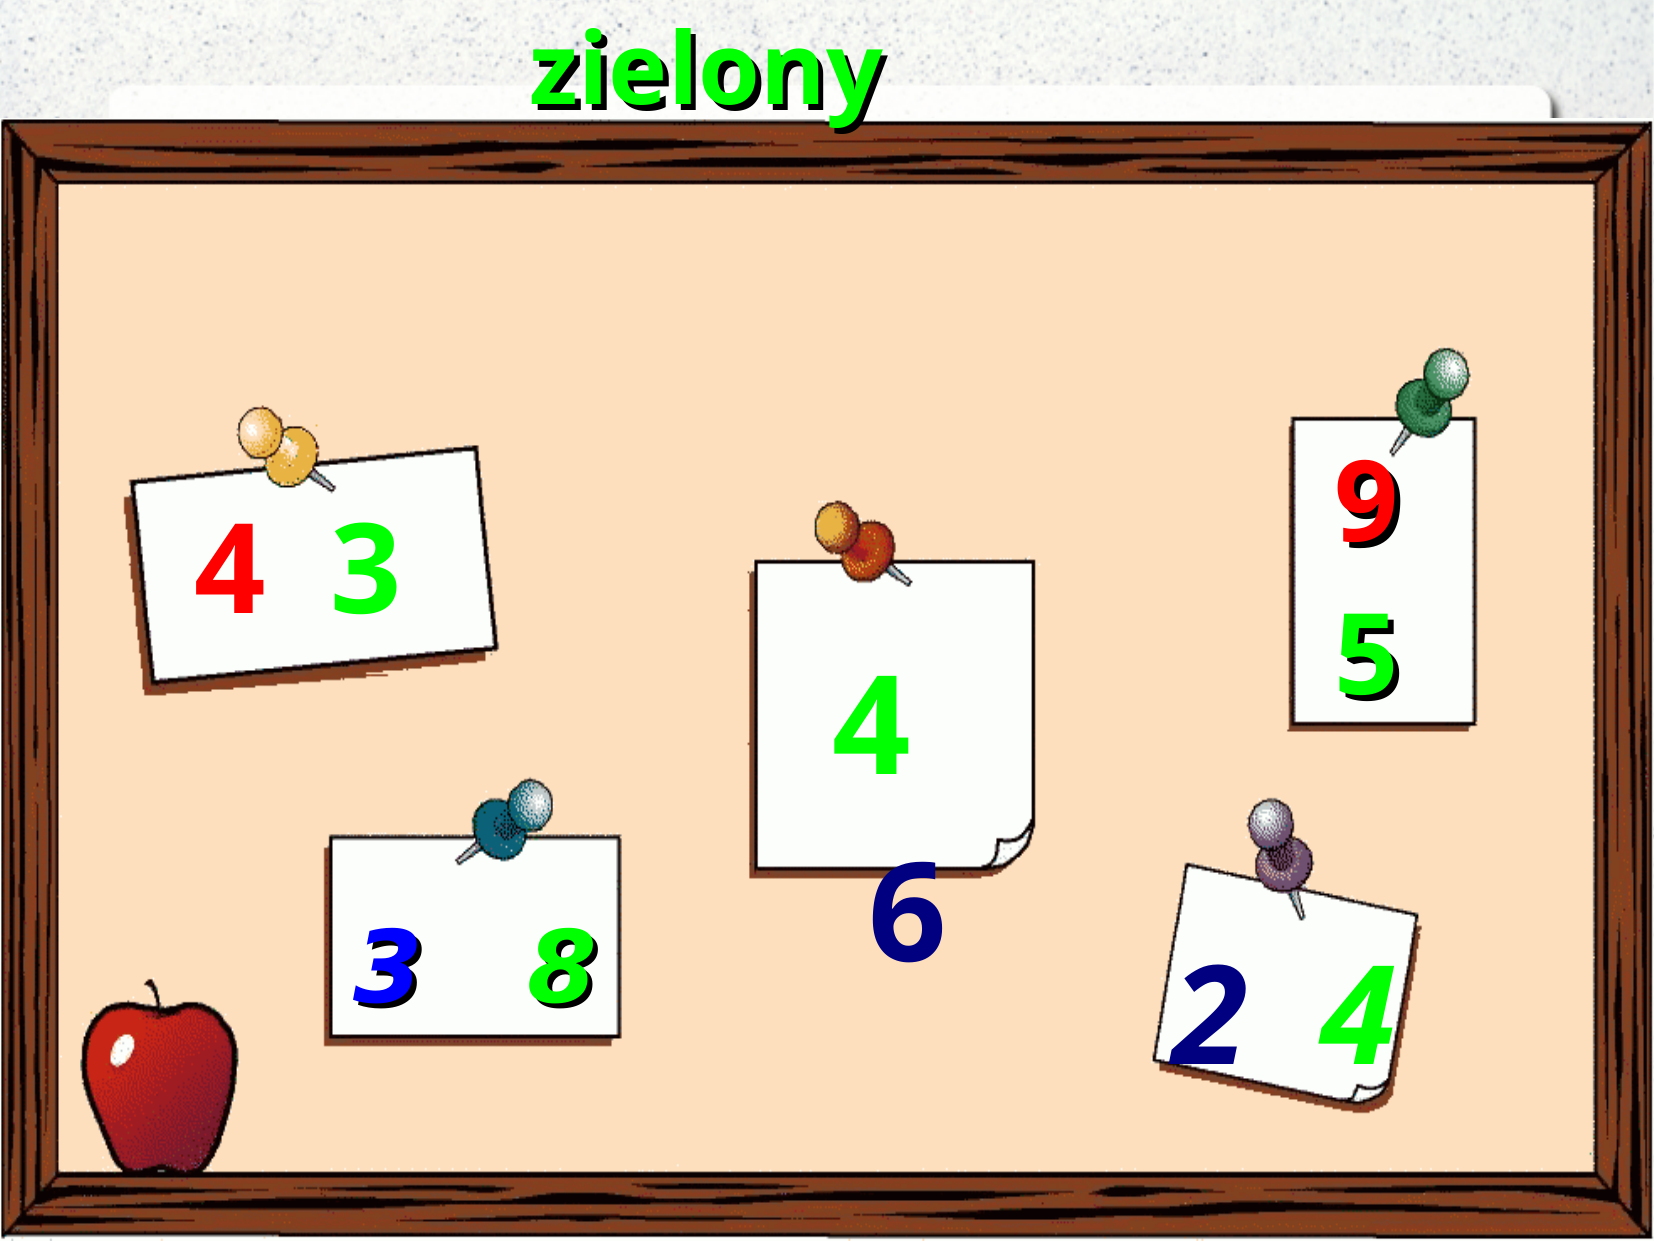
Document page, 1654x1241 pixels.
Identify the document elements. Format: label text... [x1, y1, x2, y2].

picture [0, 0, 1654, 1241]
text_box zielony [354, 0, 1182, 146]
text_box 2 4 [1151, 909, 1418, 1093]
text_box 4 3 [153, 472, 443, 664]
text_box 9 5 [1226, 413, 1506, 742]
text_box 3 8 [330, 902, 621, 1034]
text_box 4 6 [767, 620, 1048, 803]
